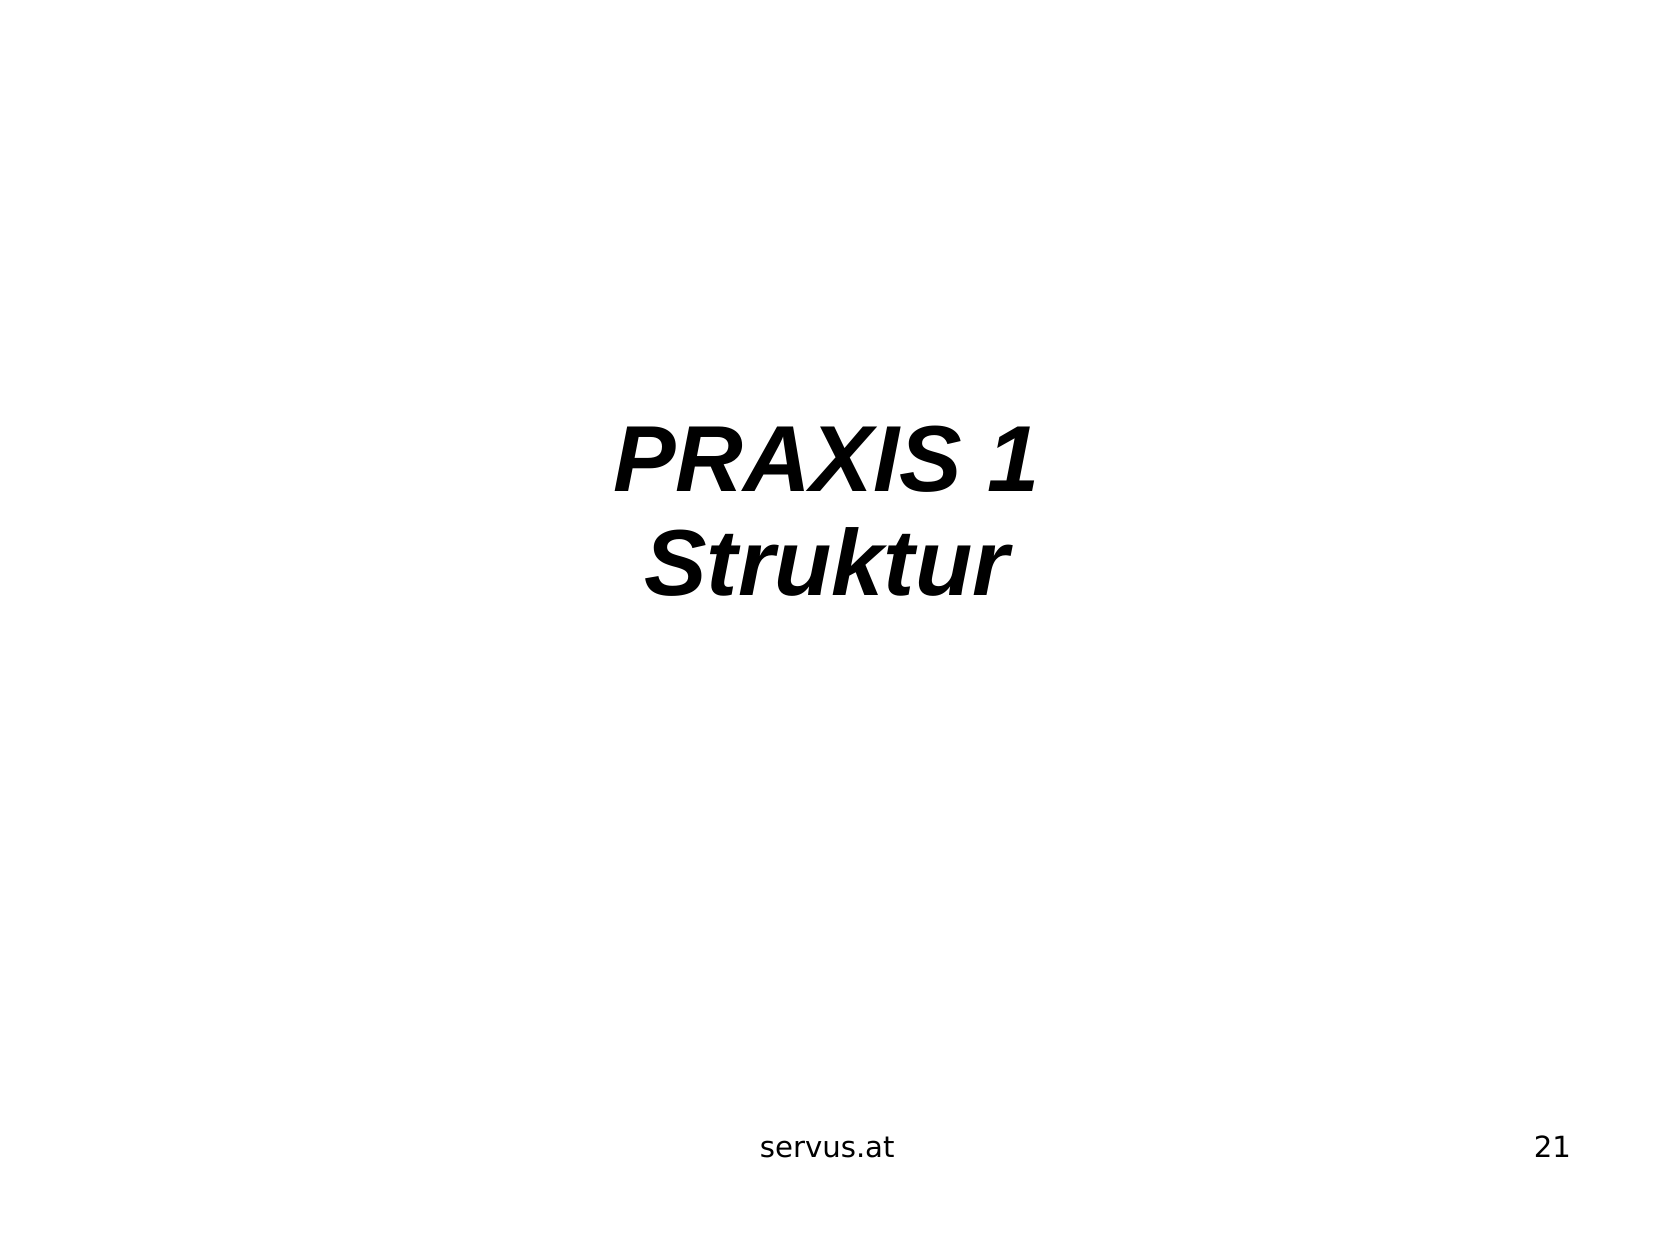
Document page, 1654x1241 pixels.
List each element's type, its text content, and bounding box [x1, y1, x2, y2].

text_box PRAXIS 1 Struktur [88, 190, 1565, 1152]
